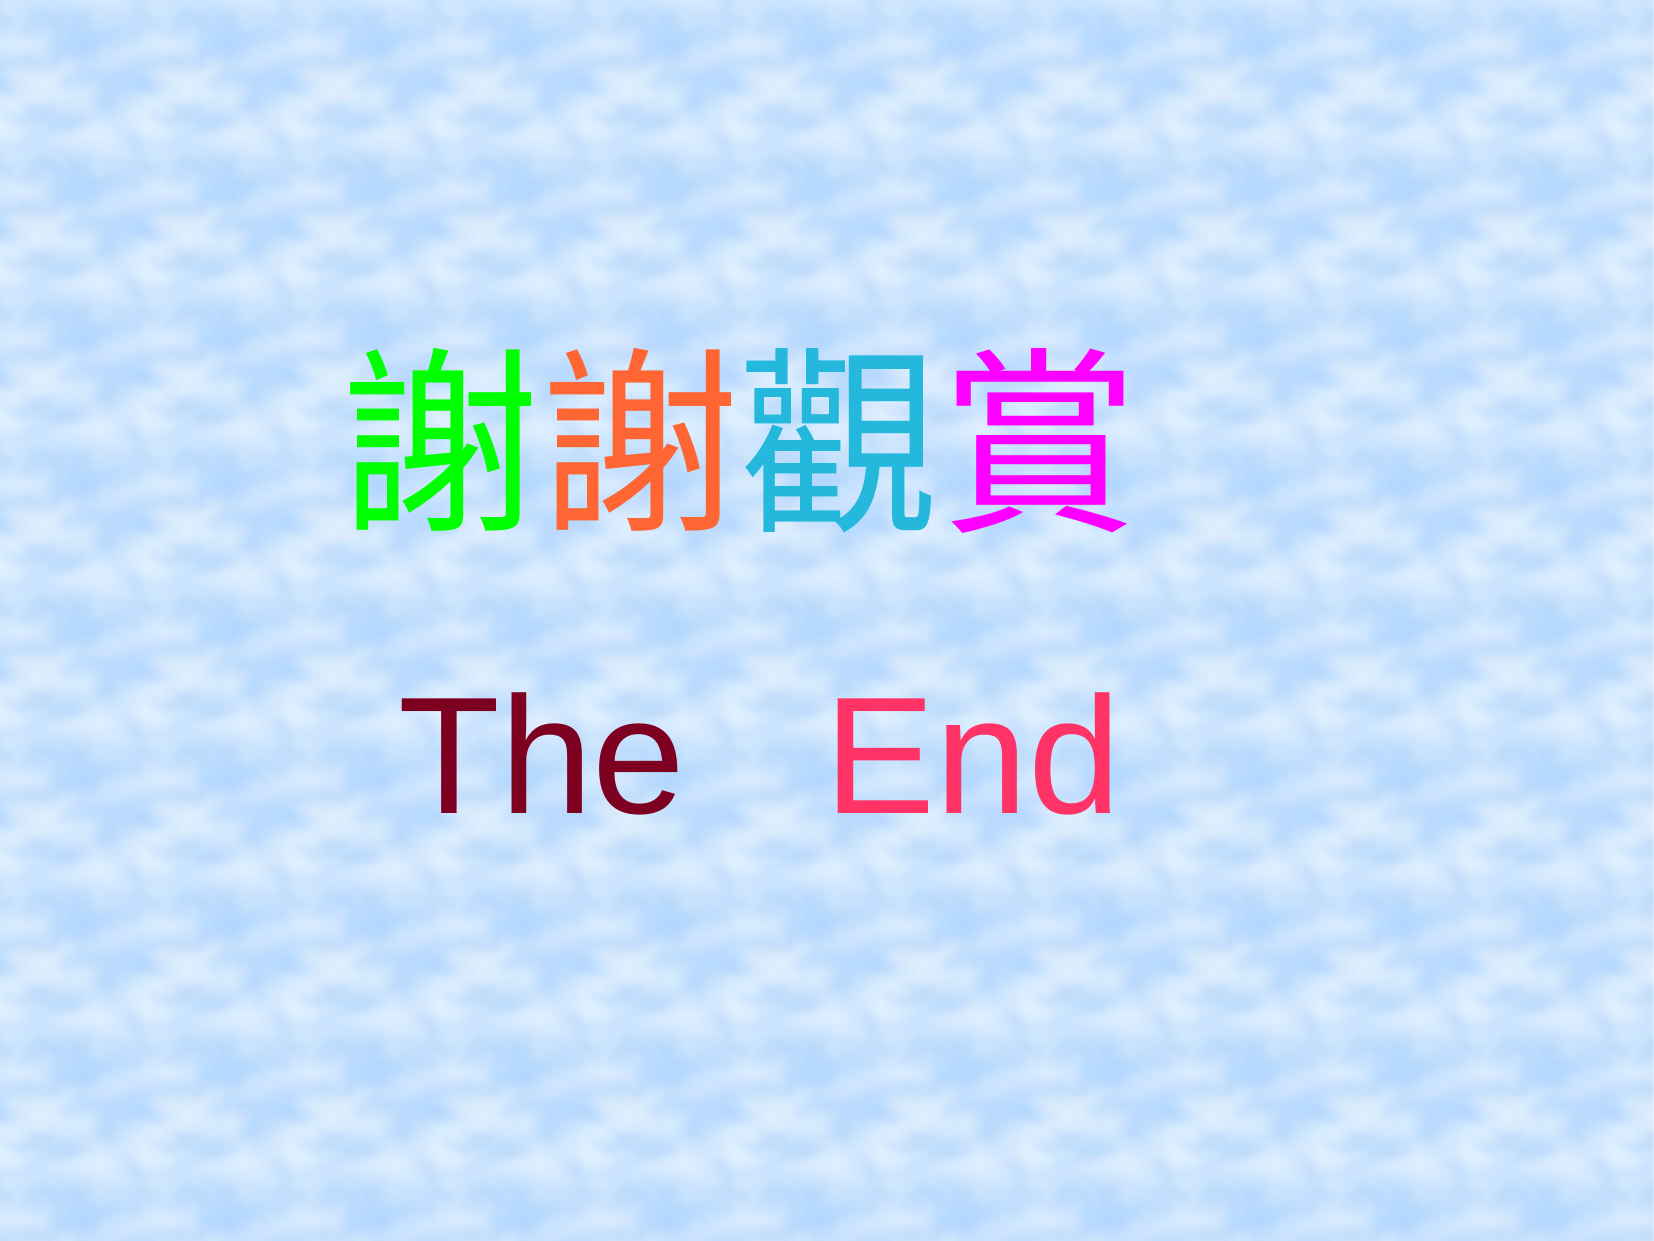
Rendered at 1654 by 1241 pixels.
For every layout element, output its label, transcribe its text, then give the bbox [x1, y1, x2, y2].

picture [0, 0, 1654, 1241]
text_box The End [383, 655, 1211, 857]
text_box 謝謝觀賞 [324, 276, 1506, 532]
